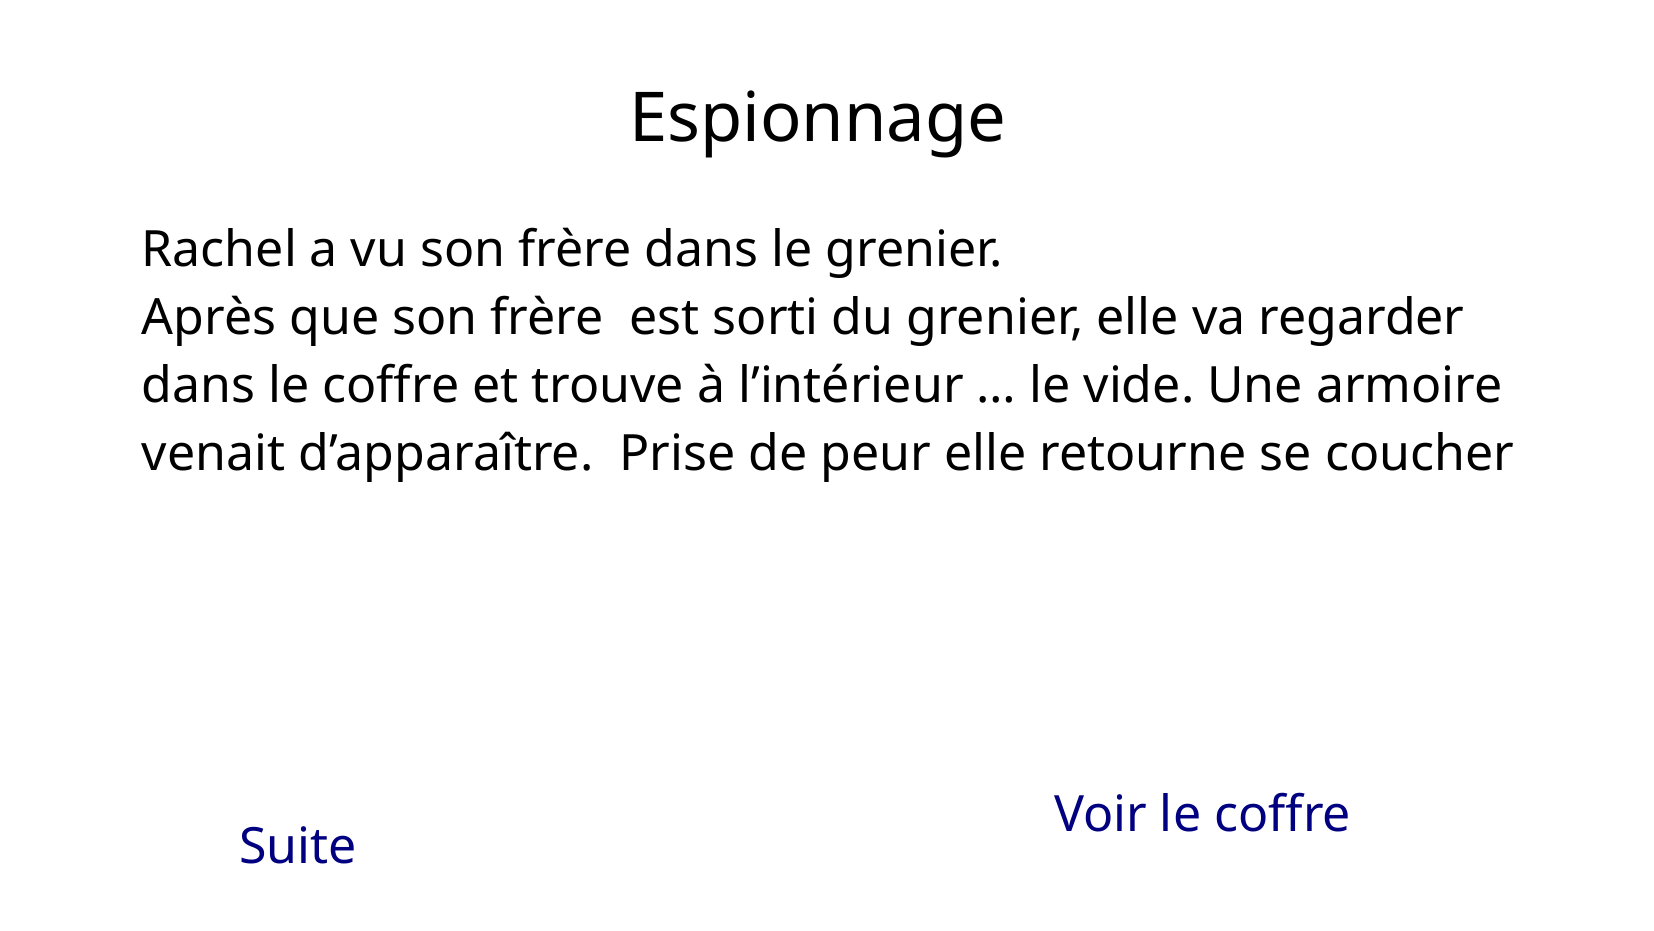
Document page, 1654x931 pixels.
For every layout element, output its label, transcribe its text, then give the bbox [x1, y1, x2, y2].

text_box Suite [224, 803, 1004, 888]
title Espionnage [82, 37, 1571, 193]
text_box Voir le coffre [1039, 770, 1607, 856]
list Rachel a vu son frère dans le grenier. Après que son frère est sorti du grenier, elle va regarder dans le coffre et trouve à l’intérieur … le vide. Une armoire venait d’apparaître. Prise de peur elle retourne se coucher [70, 212, 1560, 753]
